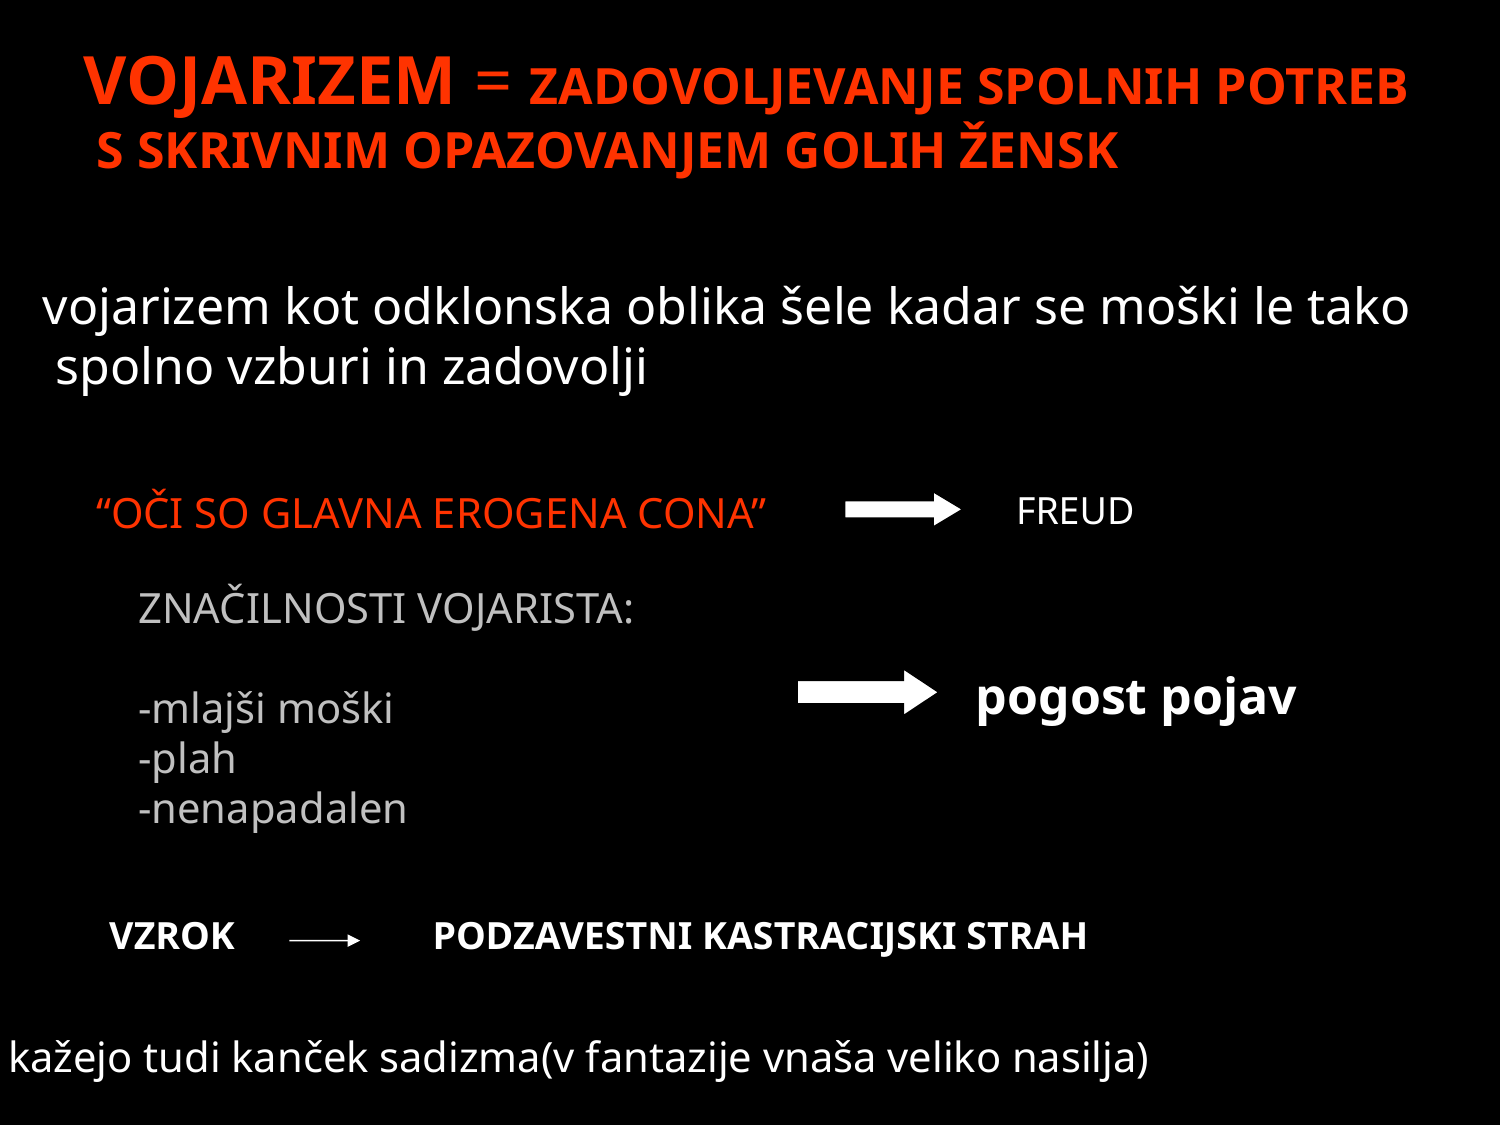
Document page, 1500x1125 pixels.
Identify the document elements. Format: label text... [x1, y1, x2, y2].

text_box kažejo tudi kanček sadizma(v fantazije vnaša veliko nasilja) [0, 1023, 1166, 1089]
text_box pogost pojav [961, 656, 1313, 732]
text_box VOJARIZEM = ZADOVOLJEVANJE SPOLNIH POTREB S SKRIVNIM OPAZOVANJEM GOLIH ŽENSK [69, 30, 1425, 186]
text_box VZROK [94, 904, 250, 965]
text_box vojarizem kot odklonska oblika šele kadar se moški le tako spolno vzburi in zadovolji [27, 267, 1427, 402]
text_box FREUD [1001, 479, 1150, 540]
text_box “OČI SO GLAVNA EROGENA CONA” [81, 479, 793, 545]
text_box ZNAČILNOSTI VOJARISTA: -mlajši moški -plah -nenapadalen [123, 574, 651, 840]
text_box [797, 668, 939, 716]
text_box PODZAVESTNI KASTRACIJSKI STRAH [417, 904, 1104, 965]
text_box [844, 491, 963, 528]
